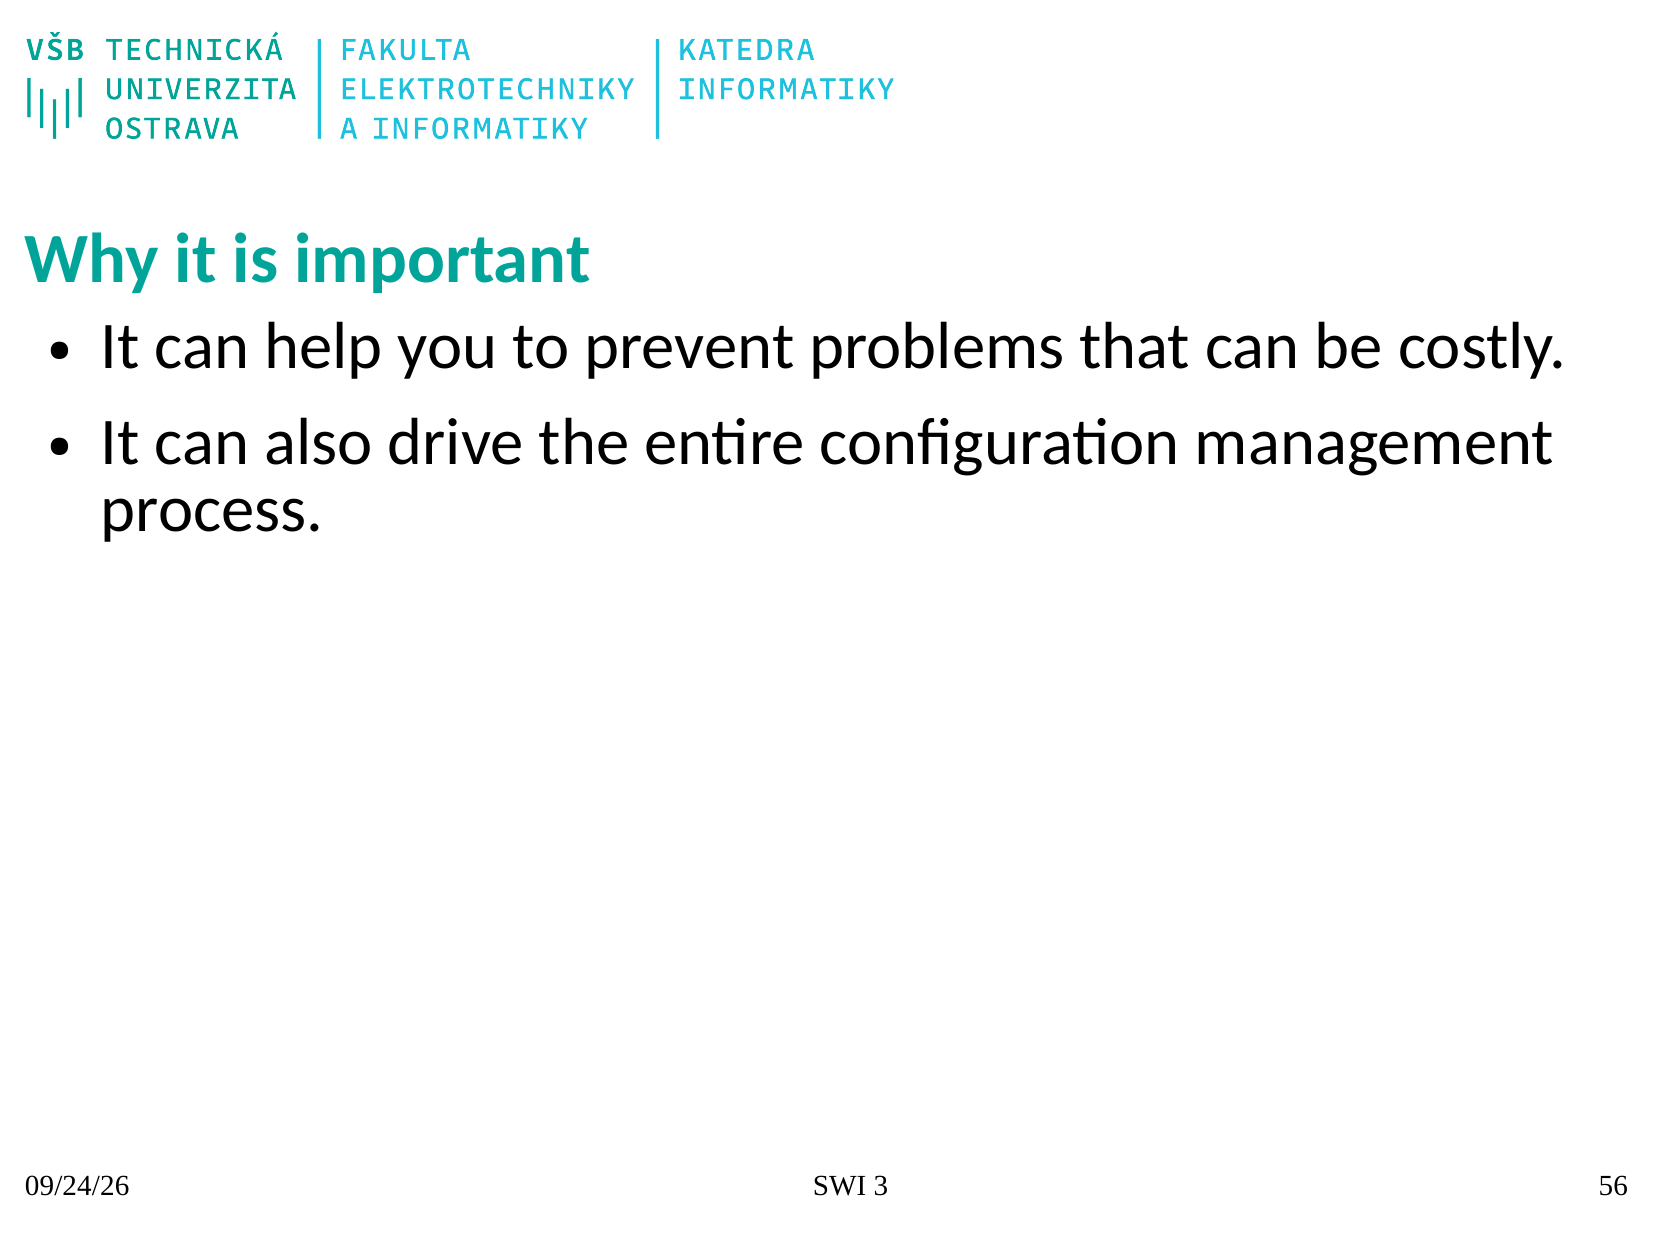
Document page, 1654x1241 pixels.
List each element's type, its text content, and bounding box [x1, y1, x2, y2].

list It can help you to prevent problems that can be costly. It can also drive the entire configuration management process. [30, 318, 1629, 1146]
title Why it is important [24, 169, 1629, 300]
picture [26, 31, 894, 139]
